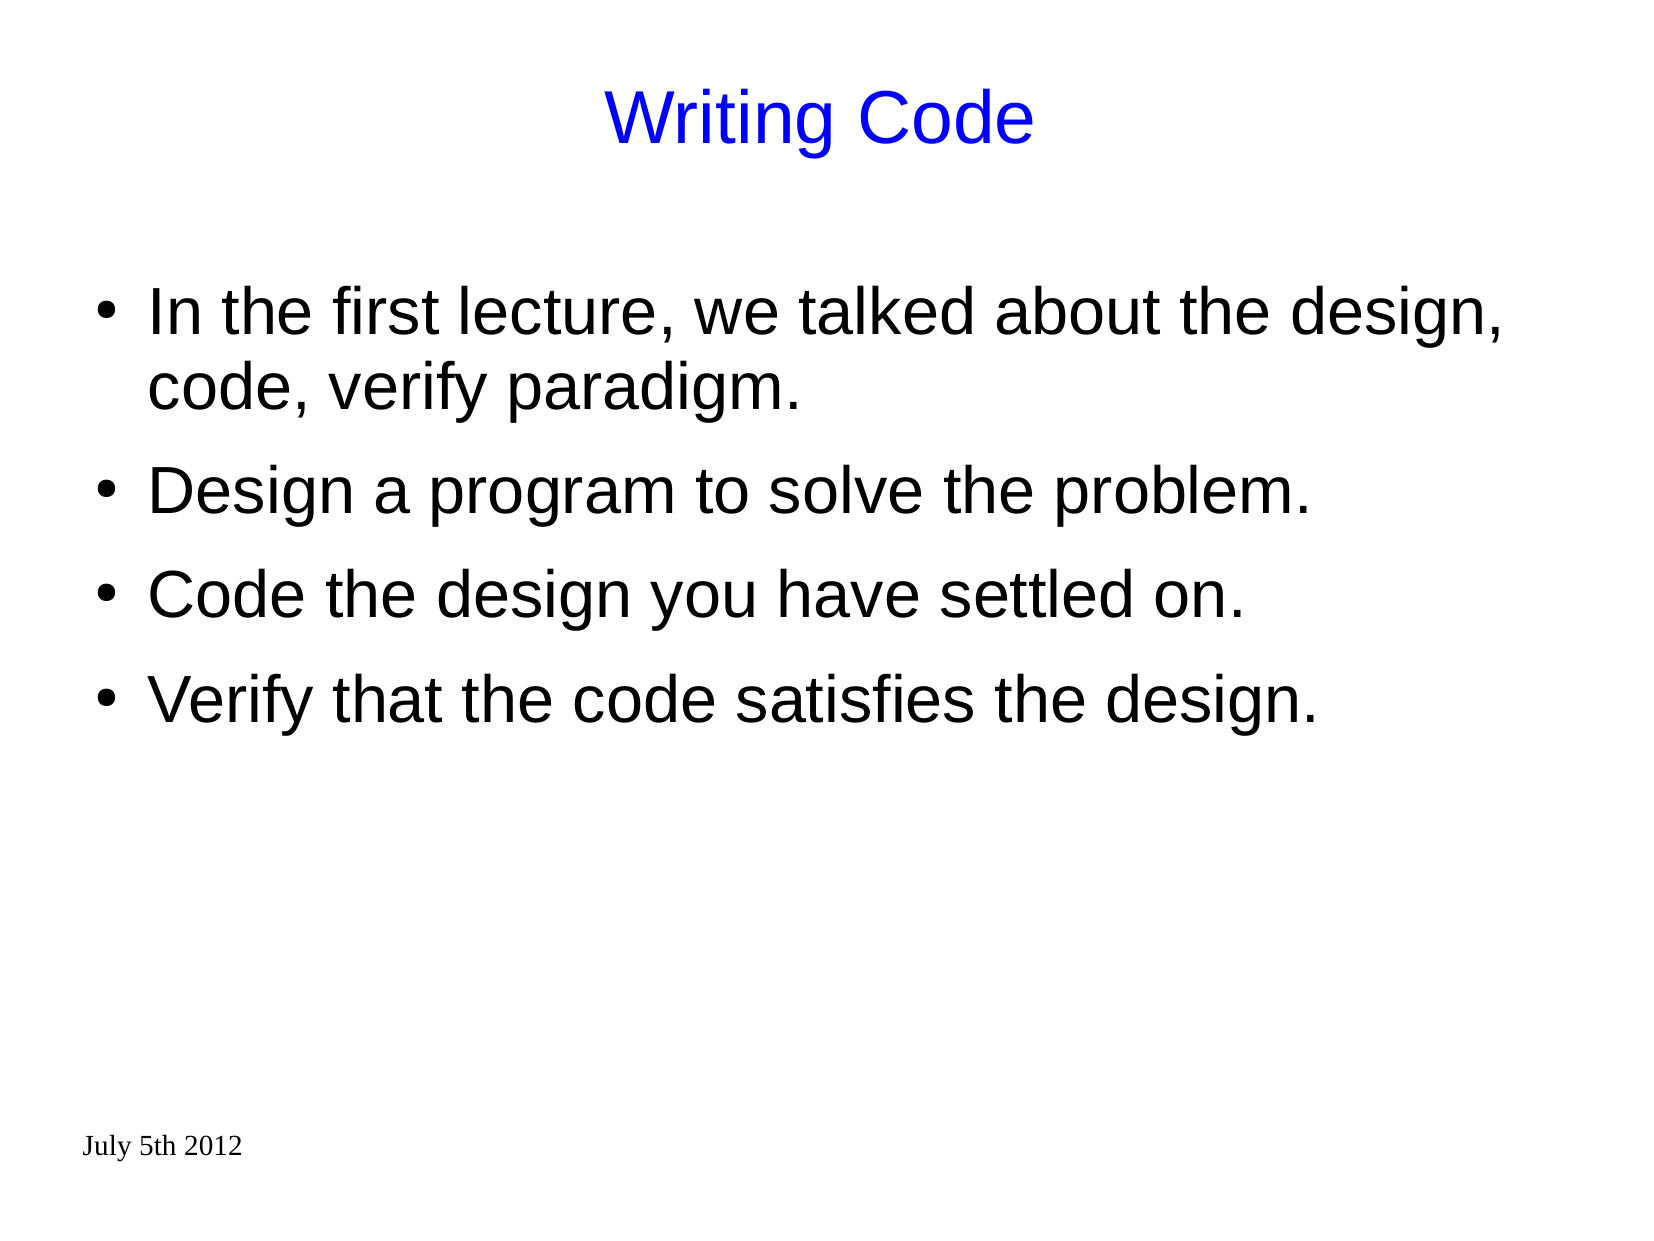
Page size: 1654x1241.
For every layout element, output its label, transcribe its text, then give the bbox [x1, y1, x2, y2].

title Writing Code [76, 58, 1565, 178]
list In the first lecture, we talked about the design, code, verify paradigm. Design a program to solve the problem. Code the design you have settled on. Verify that the code satisfies the design. [76, 274, 1565, 1093]
